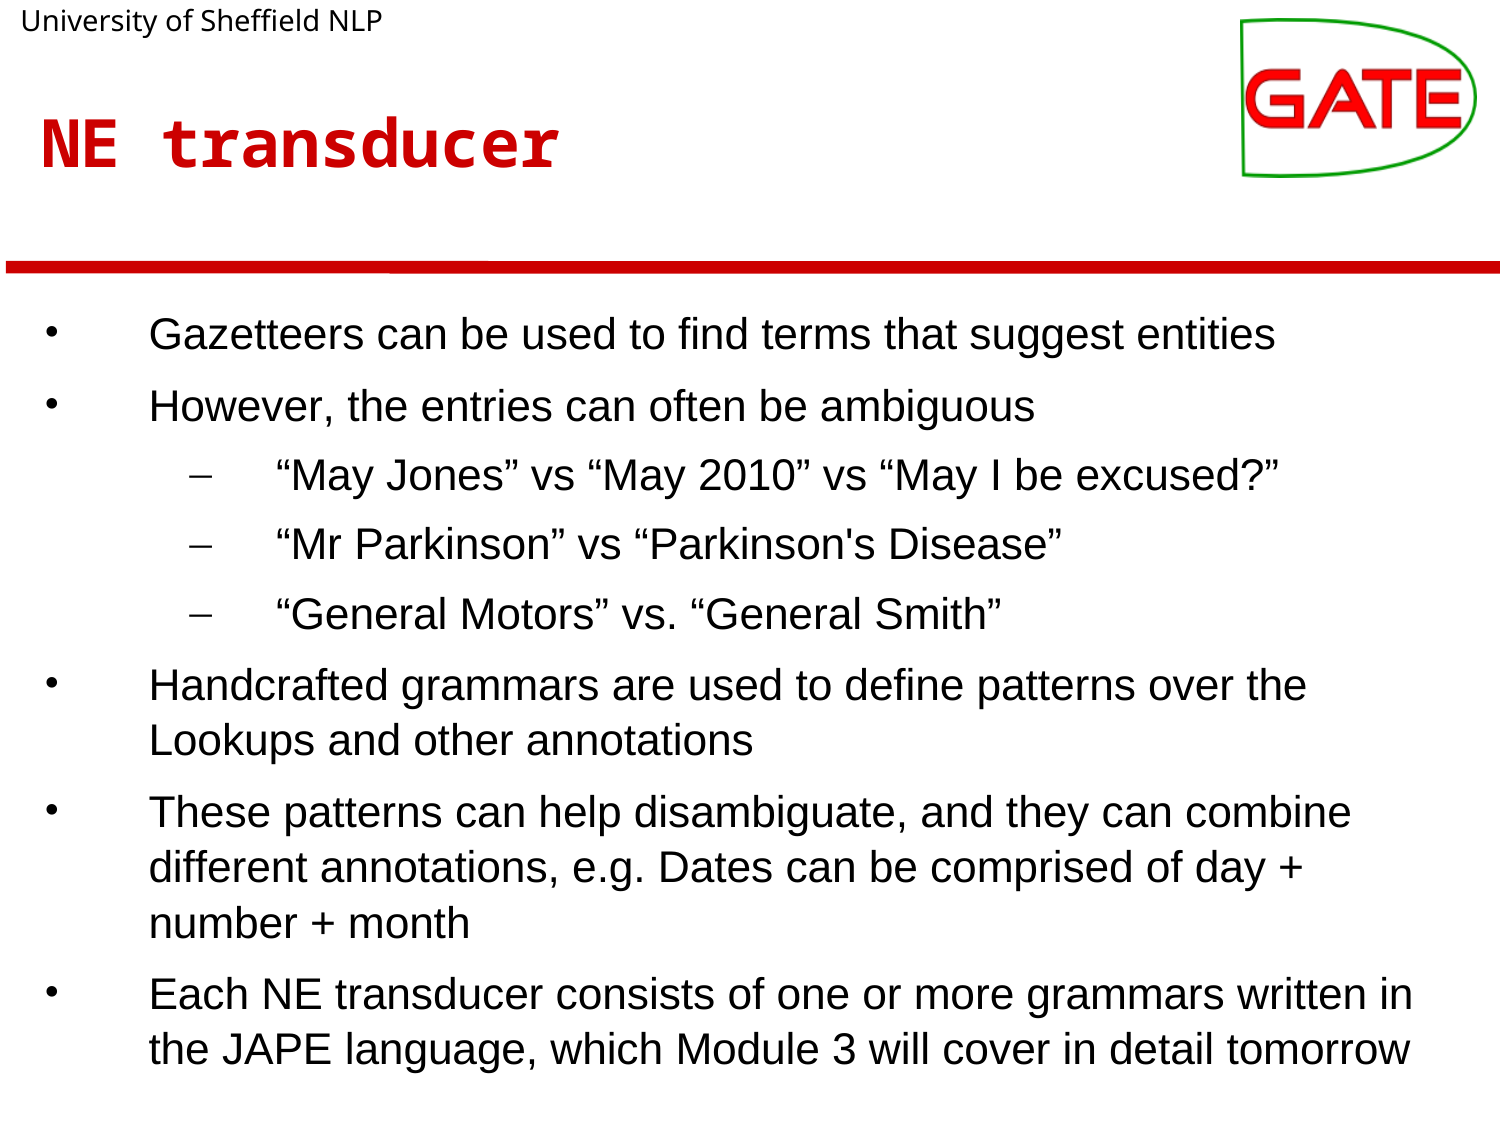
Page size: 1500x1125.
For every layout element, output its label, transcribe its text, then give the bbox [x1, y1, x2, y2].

list Gazetteers can be used to find terms that suggest entities However, the entries can often be ambiguous “May Jones” vs “May 2010” vs “May I be excused?” “Mr Parkinson” vs “Parkinson's Disease” “General Motors” vs. “General Smith” Handcrafted grammars are used to define patterns over the Lookups and other annotations These patterns can help disambiguate, and they can combine different annotations, e.g. Dates can be comprised of day + number + month Each NE transducer consists of one or more grammars written in the JAPE language, which Module 3 will cover in detail tomorrow [29, 295, 1477, 1093]
picture [1240, 18, 1477, 178]
title NE transducer [41, 45, 1387, 243]
